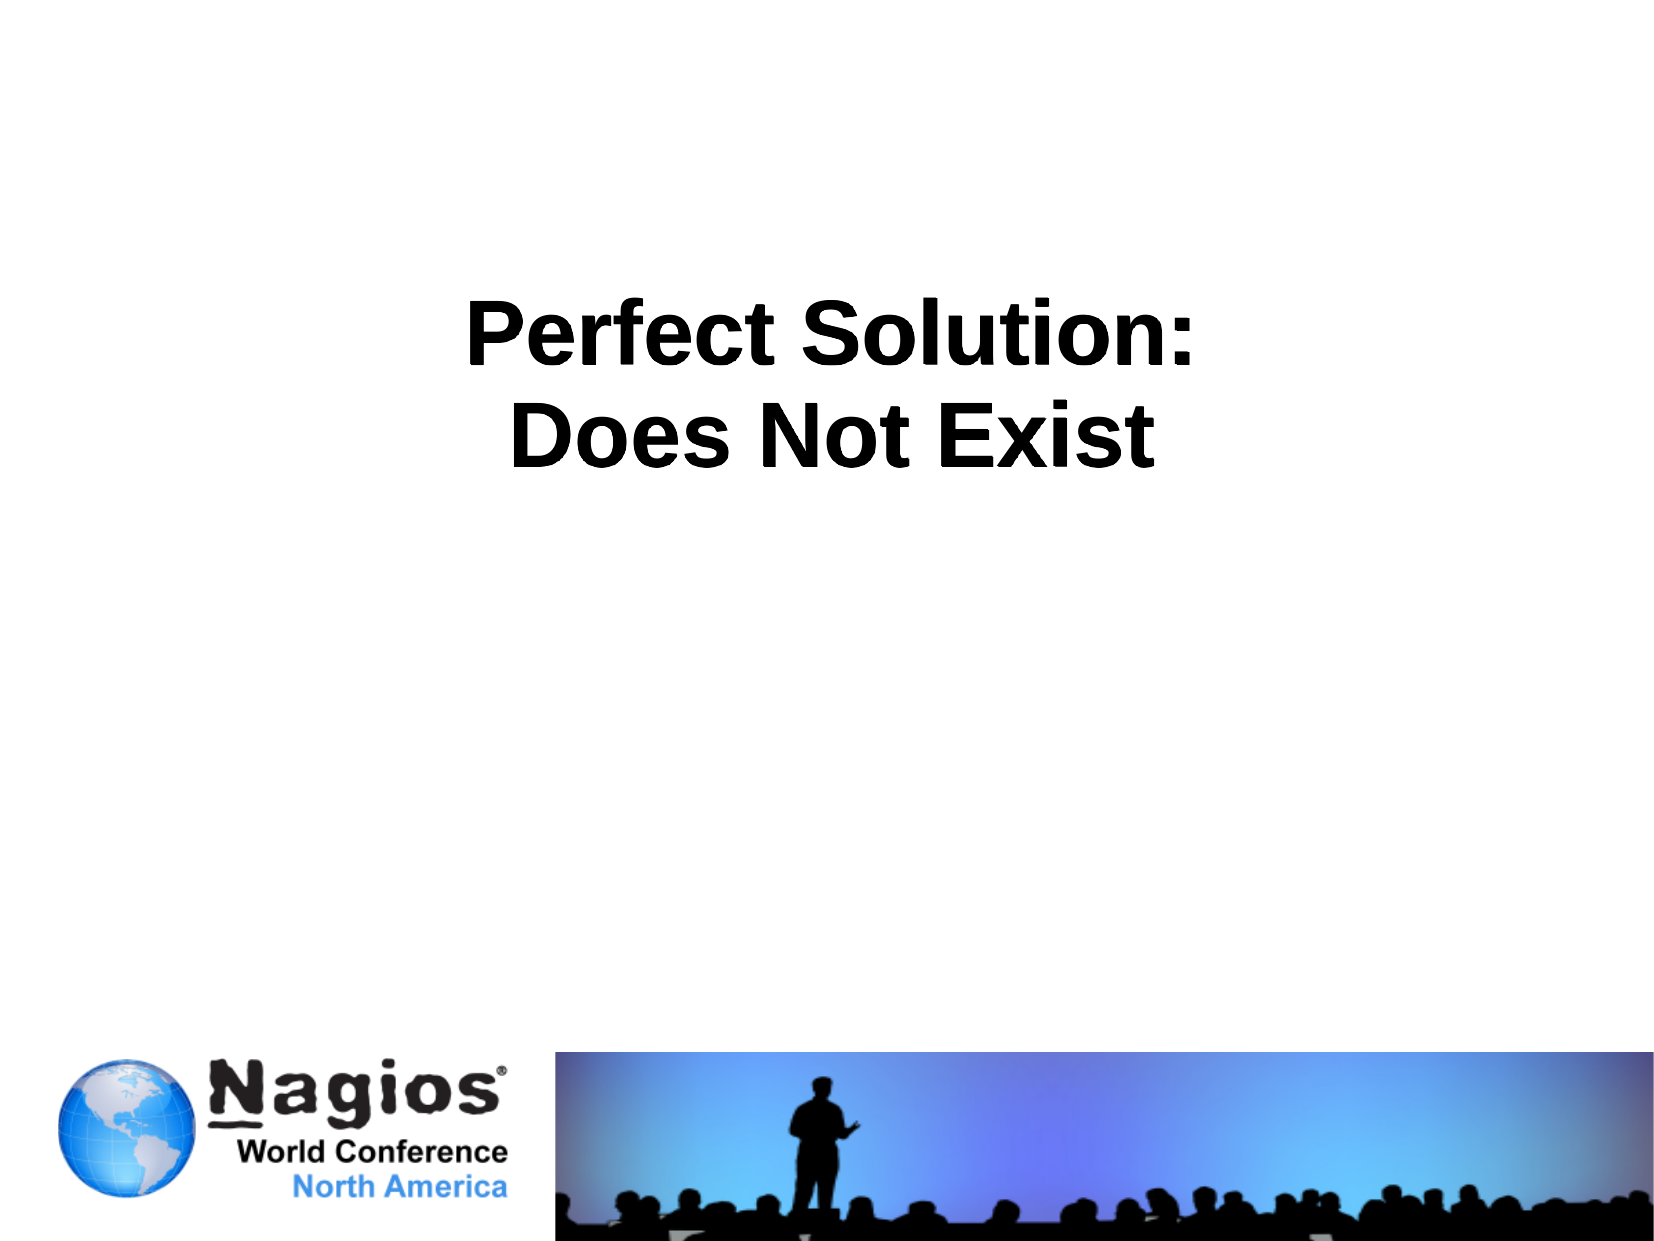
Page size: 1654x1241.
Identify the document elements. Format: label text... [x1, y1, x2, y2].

picture [555, 1052, 1654, 1241]
picture [58, 1058, 509, 1228]
title Perfect Solution: Does Not Exist [87, 280, 1576, 488]
